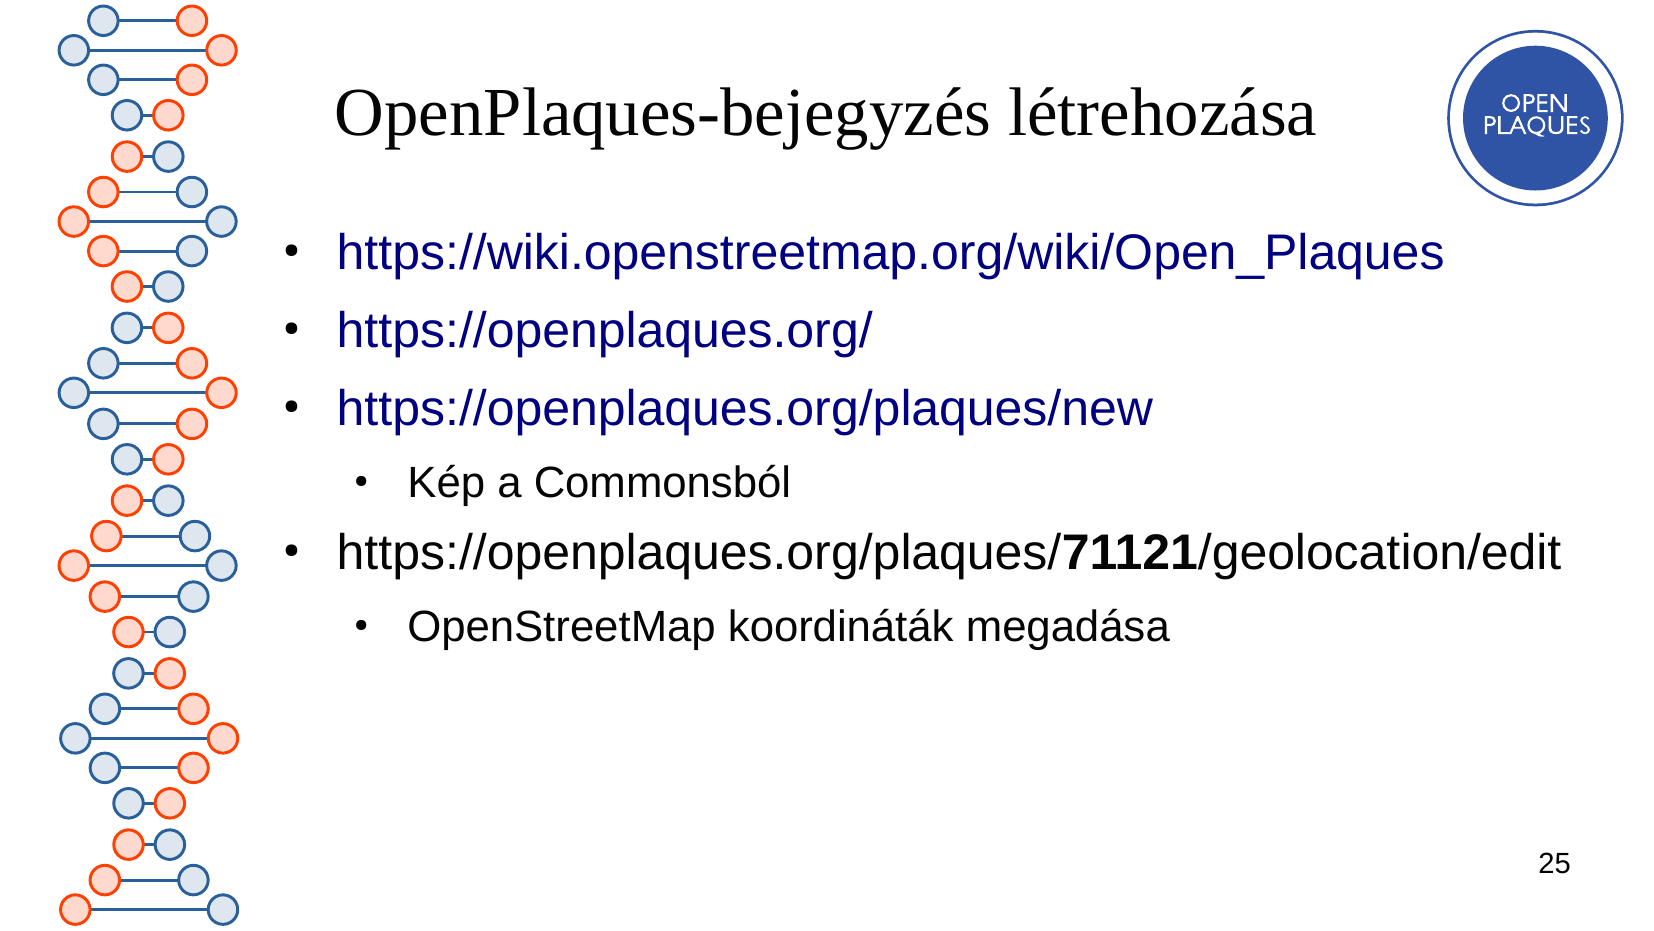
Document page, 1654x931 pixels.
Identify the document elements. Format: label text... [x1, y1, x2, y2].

title OpenPlaques-bejegyzés létrehozása [265, 35, 1388, 189]
picture [1446, 29, 1625, 207]
list https://wiki.openstreetmap.org/wiki/Open_Plaques https://openplaques.org/ https://openplaques.org/plaques/new Kép a Commonsból https://openplaques.org/plaques/71121/geolocation/edit OpenStreetMap koordináták megadása [265, 224, 1595, 764]
